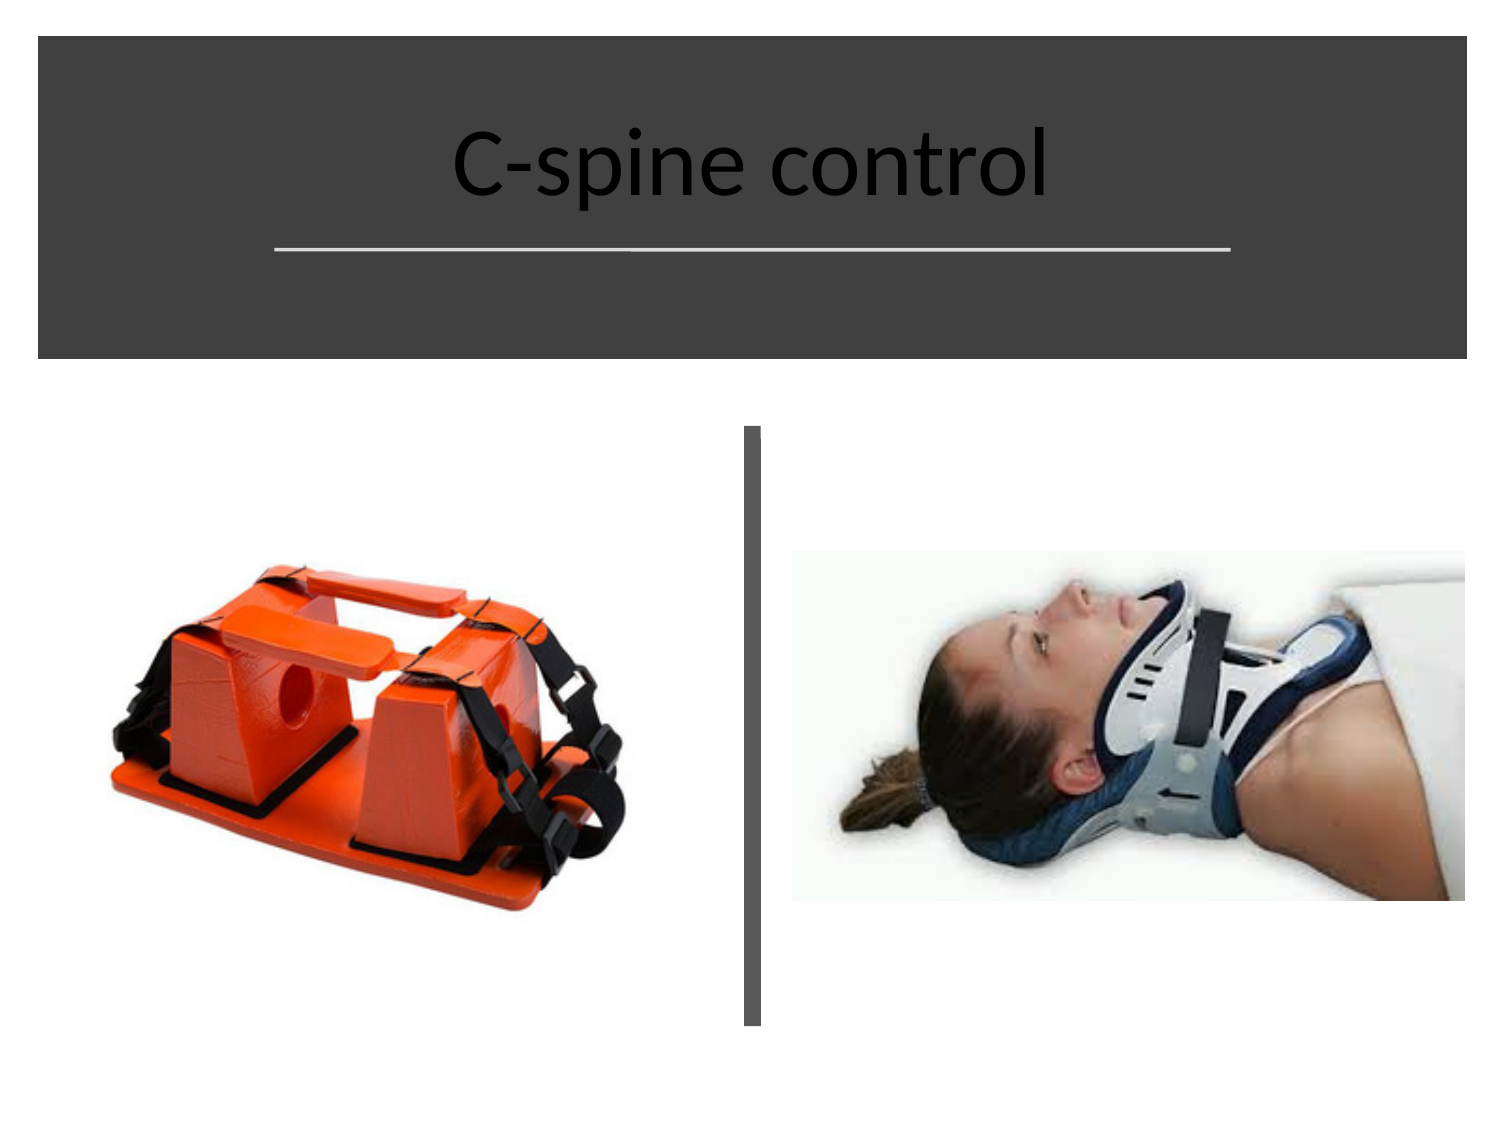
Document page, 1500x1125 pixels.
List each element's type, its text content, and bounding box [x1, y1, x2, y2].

title C-spine control [67, 71, 1438, 224]
picture [48, 398, 705, 1054]
text_box [48, 46, 1457, 349]
picture [792, 551, 1465, 901]
